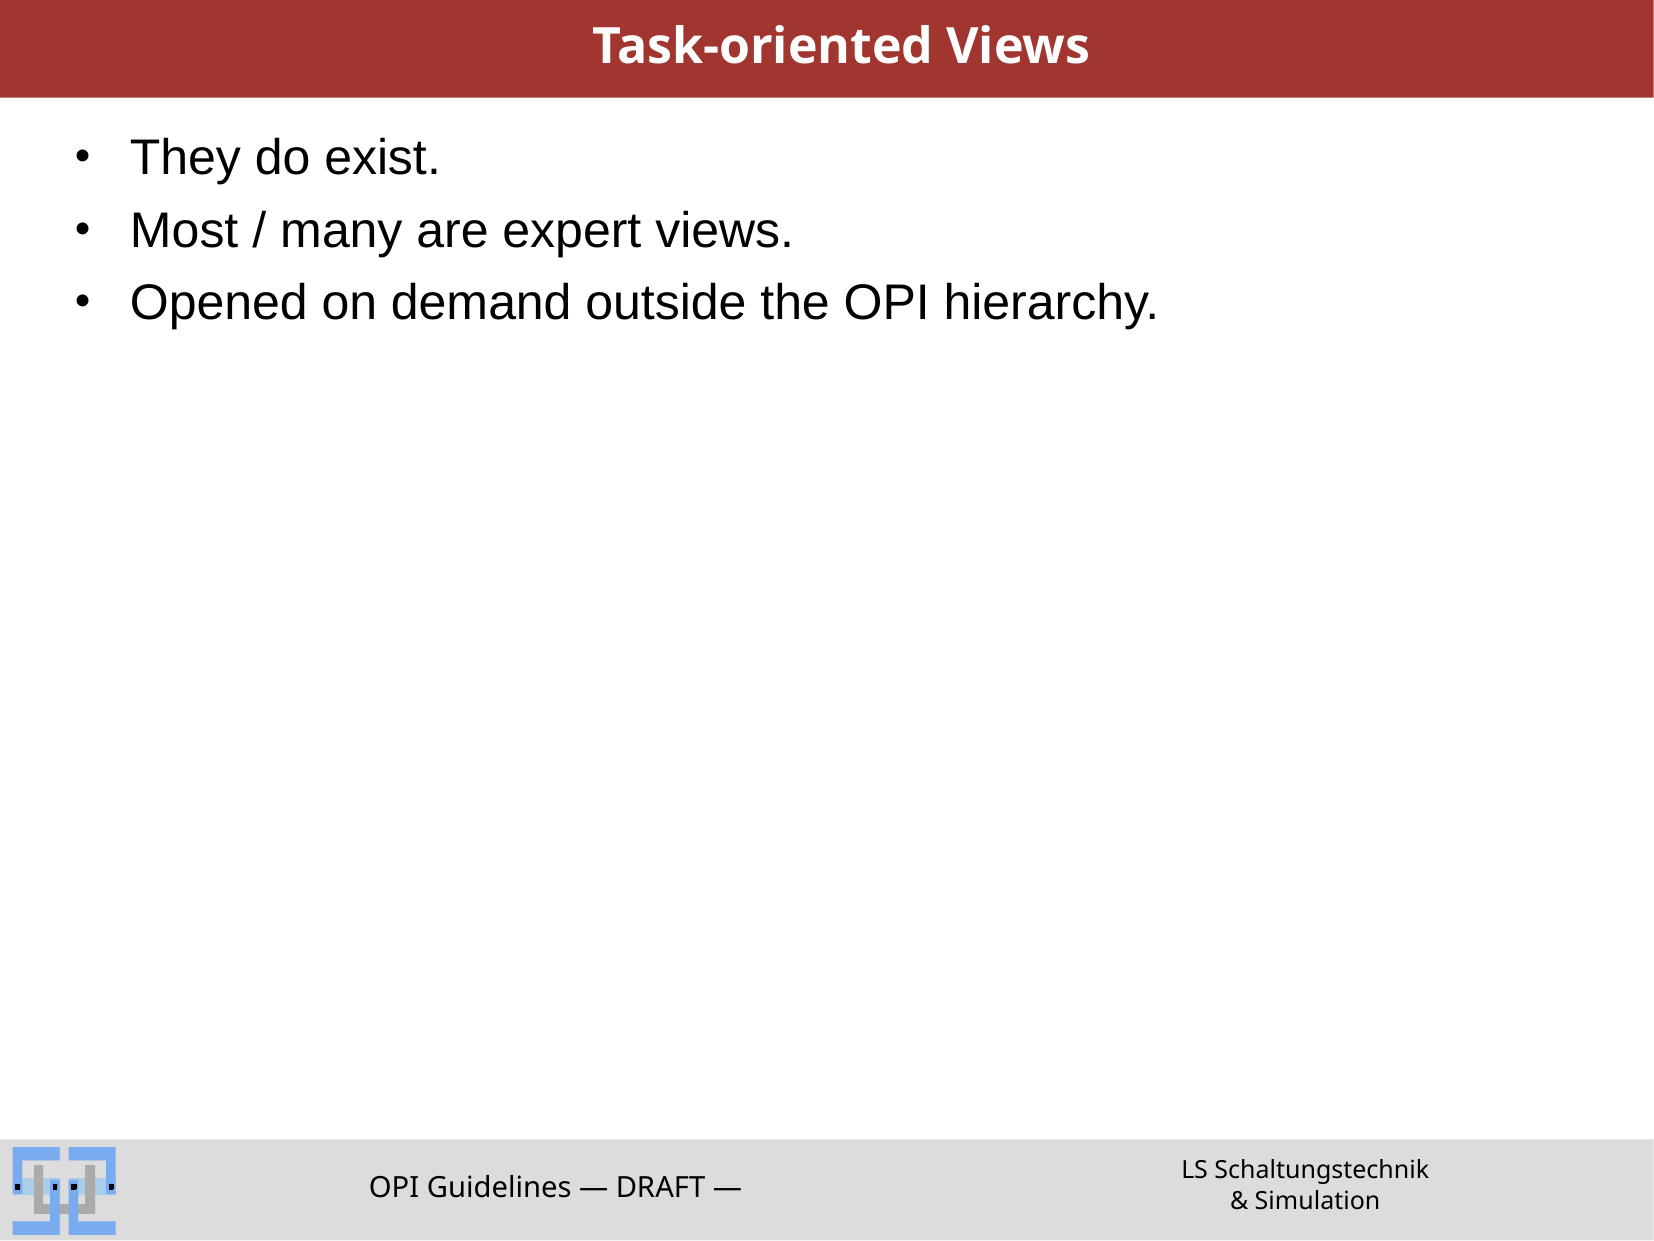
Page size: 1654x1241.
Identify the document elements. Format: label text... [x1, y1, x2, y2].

text_box OPI Guidelines — DRAFT — [368, 1167, 1122, 1211]
title Task-oriented Views [97, 6, 1586, 81]
list They do exist. Most / many are expert views. Opened on demand outside the OPI hierarchy. [73, 130, 1579, 1113]
